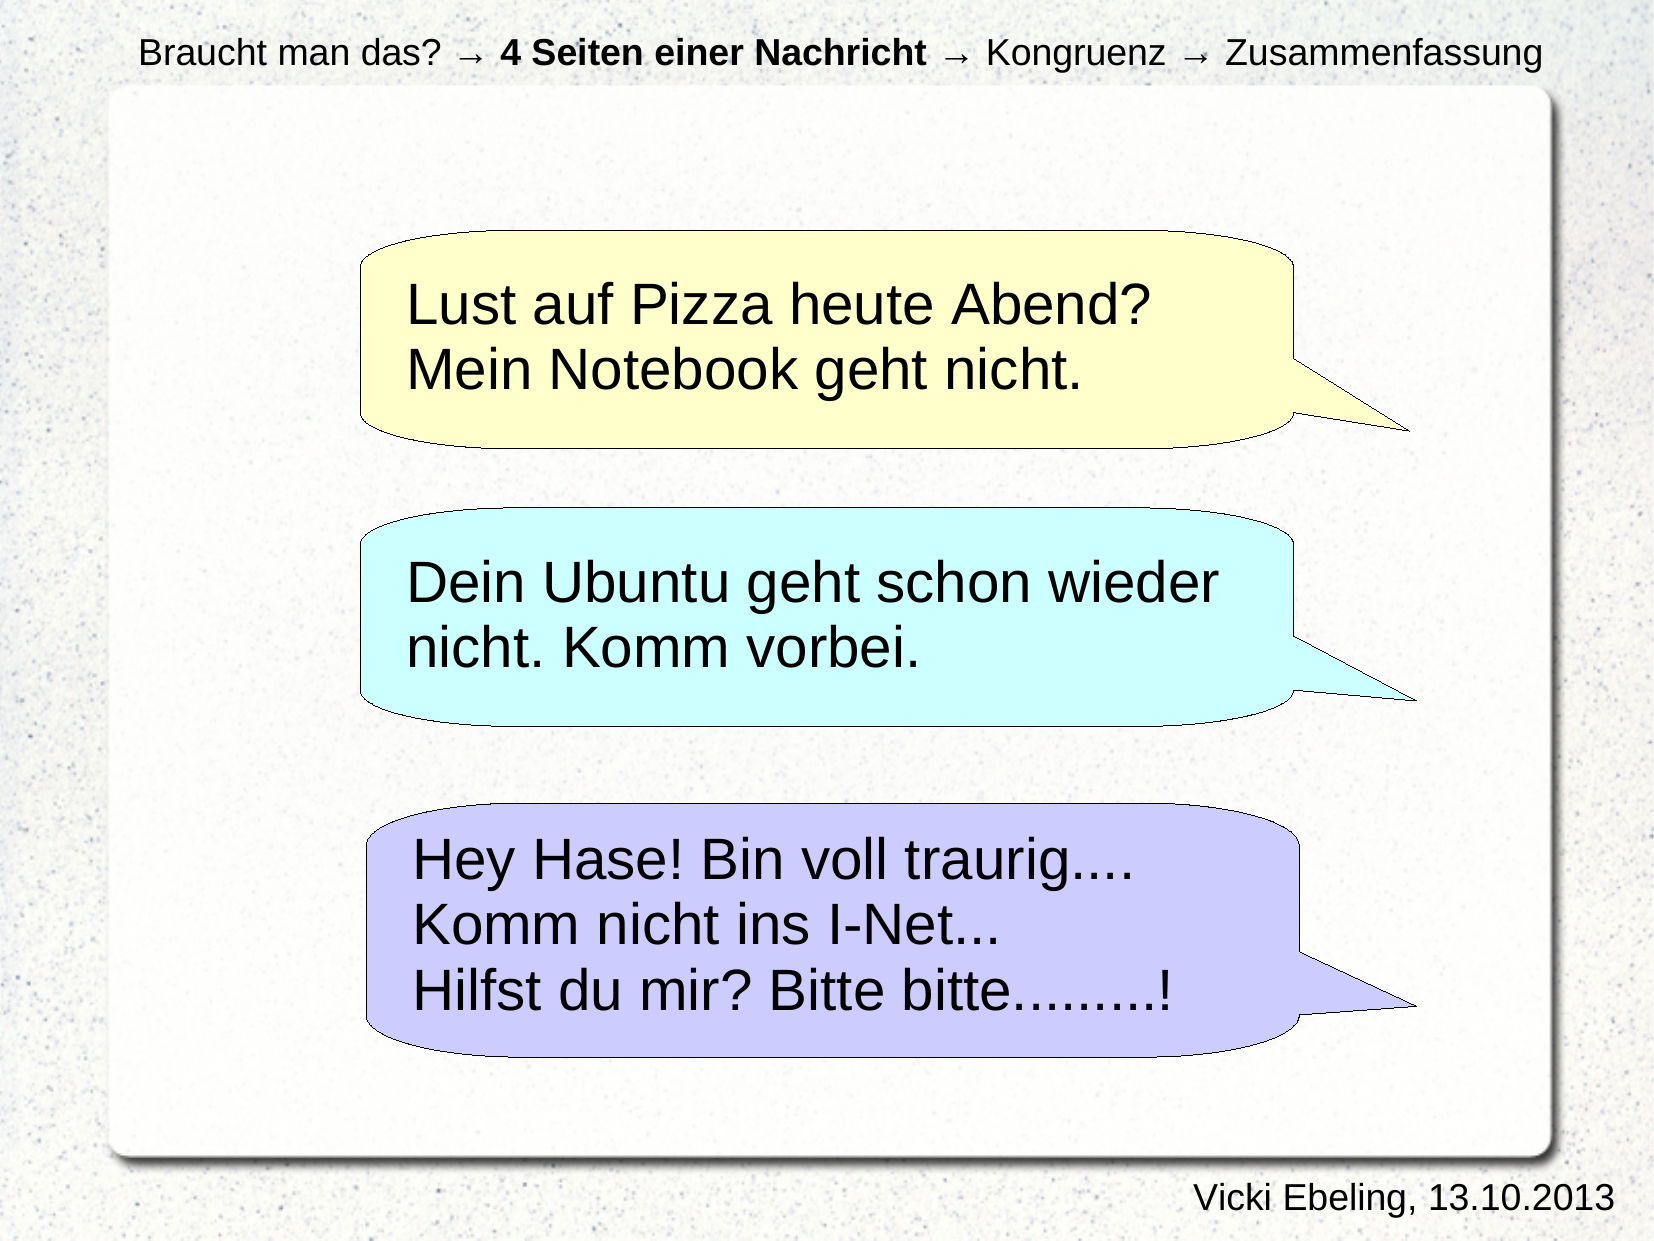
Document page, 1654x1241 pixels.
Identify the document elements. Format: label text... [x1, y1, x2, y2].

text_box [360, 507, 1417, 727]
text_box Dein Ubuntu geht schon wieder nicht. Komm vorbei. [391, 542, 1237, 688]
text_box Hey Hase! Bin voll traurig.... Komm nicht ins I-Net... Hilfst du mir? Bitte bitte.........! [397, 819, 1191, 1030]
text_box [360, 230, 1410, 449]
text_box [366, 803, 1417, 1058]
text_box Vicki Ebeling, 13.10.2013 [1178, 1169, 1630, 1227]
text_box Lust auf Pizza heute Abend? Mein Notebook geht nicht. [391, 264, 1169, 410]
picture [0, 0, 1654, 1241]
text_box Braucht man das? → 4 Seiten einer Nachricht → Kongruenz → Zusammenfassung [123, 23, 1559, 81]
